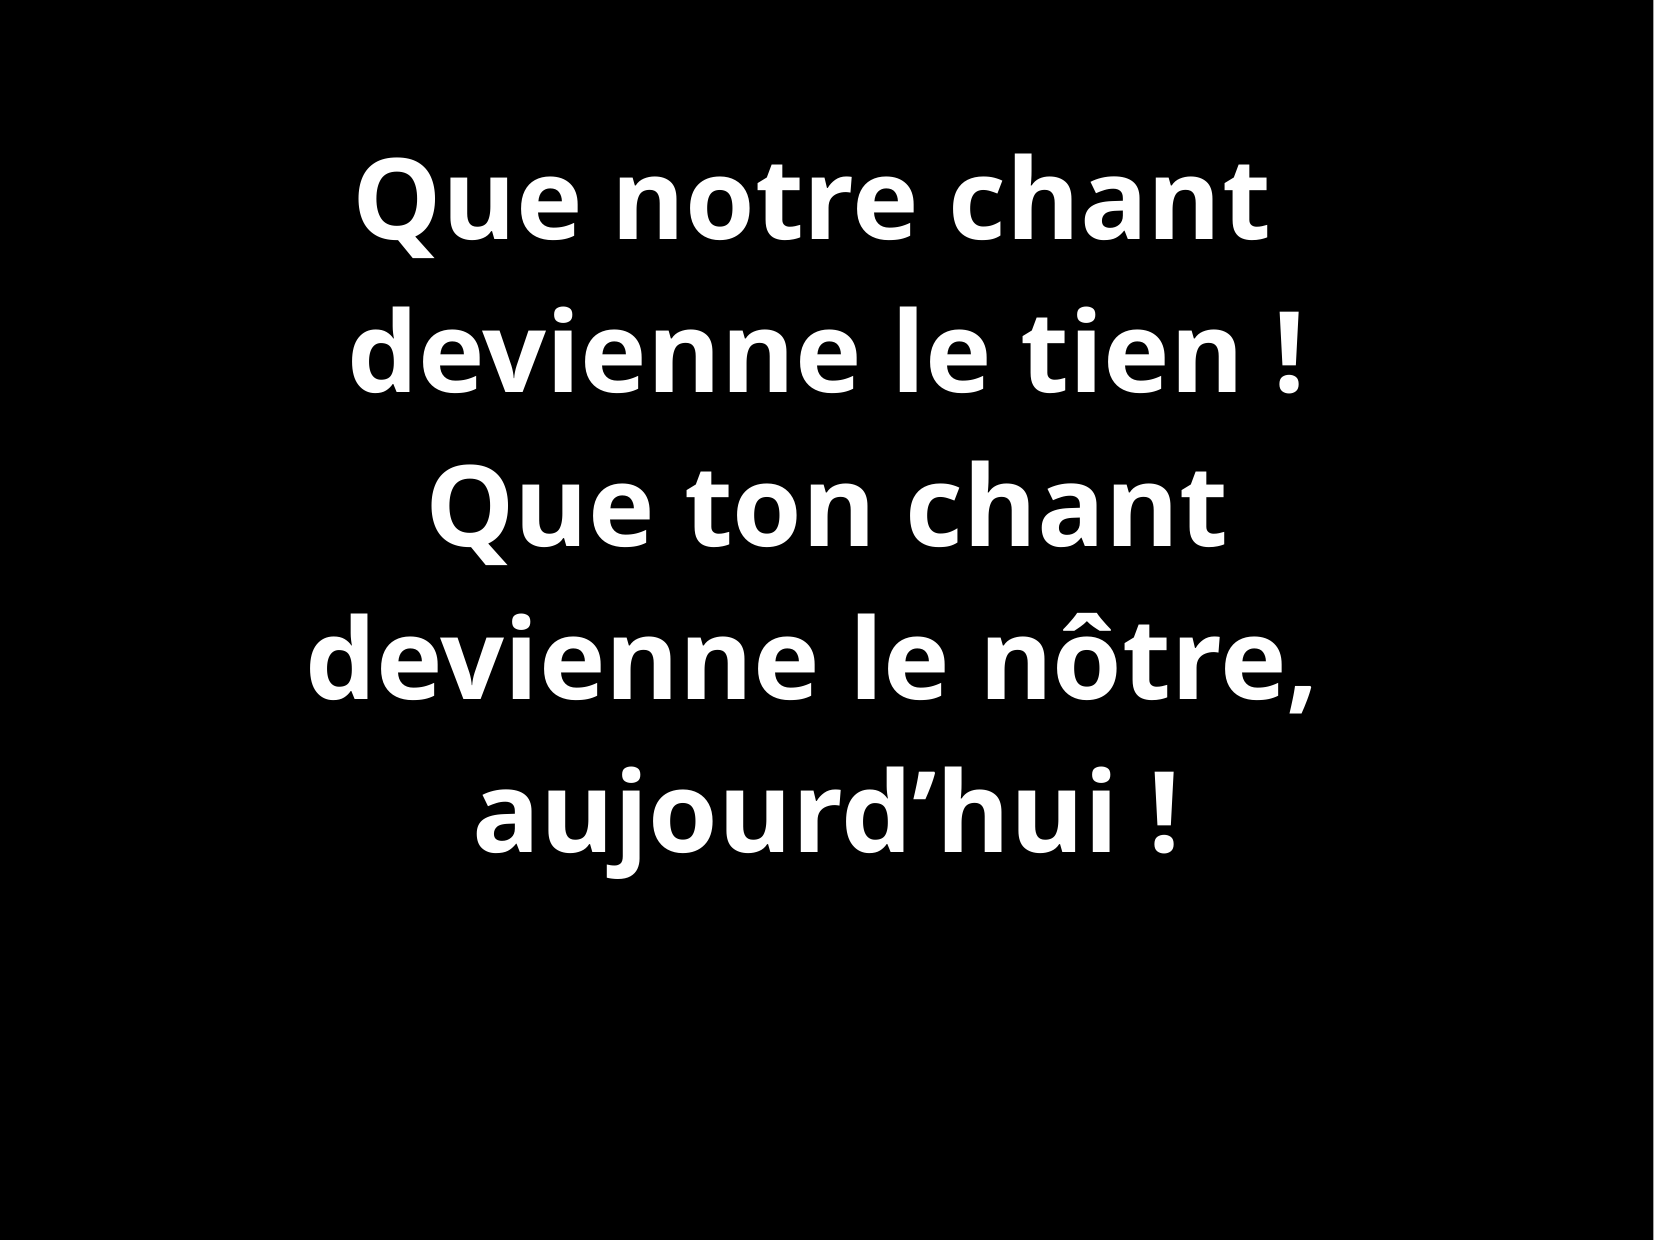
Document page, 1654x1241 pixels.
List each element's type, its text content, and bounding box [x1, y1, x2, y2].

subtitle Que notre chant devienne le tien ! Que ton chant devienne le nôtre, aujourd’hui ! [0, 0, 1654, 1207]
